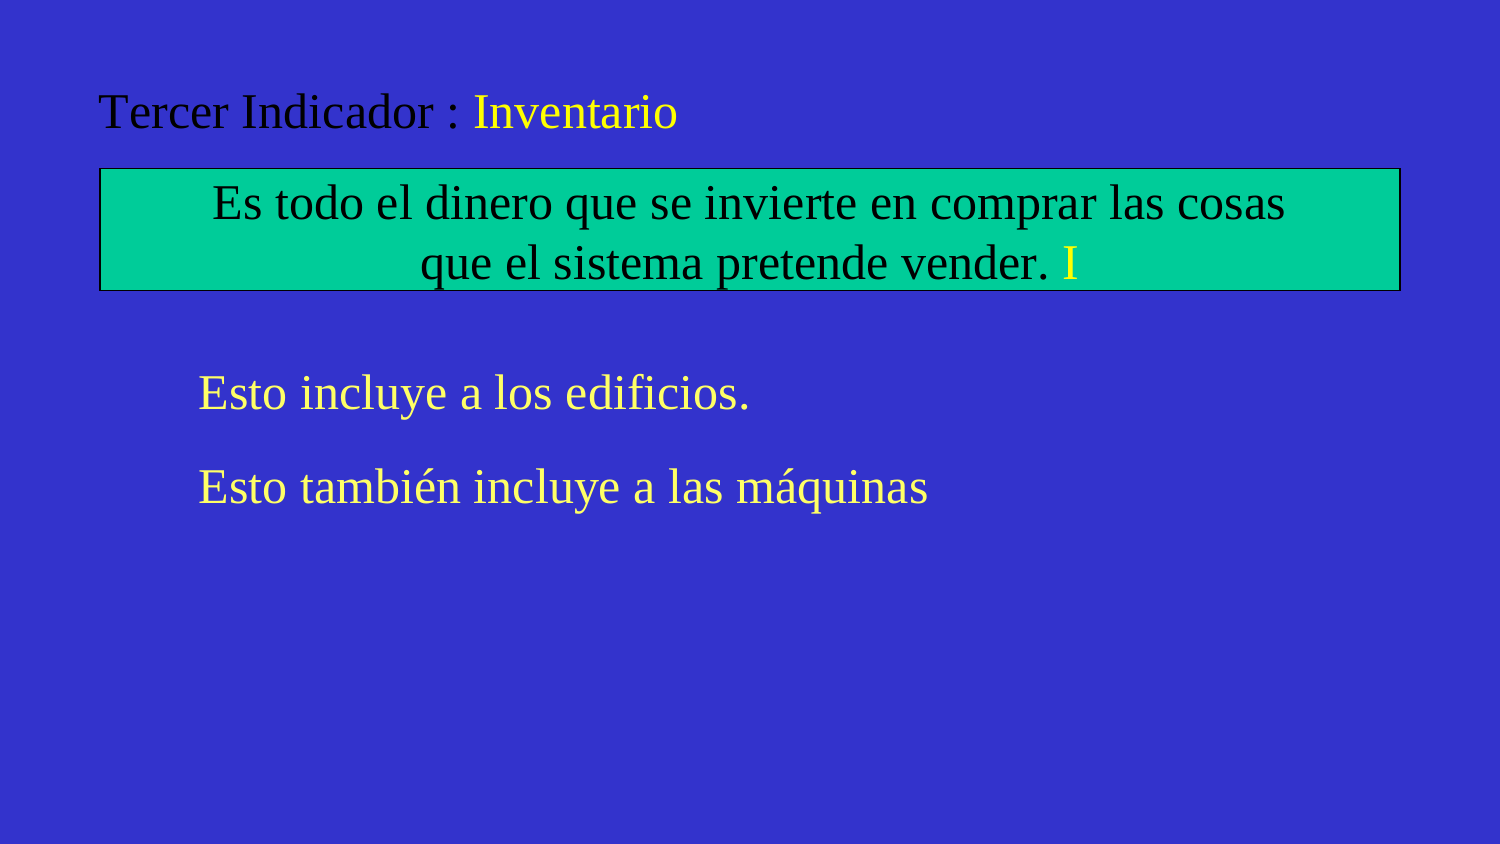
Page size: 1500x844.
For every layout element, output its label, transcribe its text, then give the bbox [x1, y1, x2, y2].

text_box Esto también incluye a las máquinas [183, 445, 945, 522]
text_box Es todo el dinero que se invierte en comprar las cosas que el sistema pretende vender. I [99, 168, 1401, 291]
text_box Tercer Indicador : Inventario [84, 70, 695, 147]
text_box Esto incluye a los edificios. [184, 351, 767, 428]
